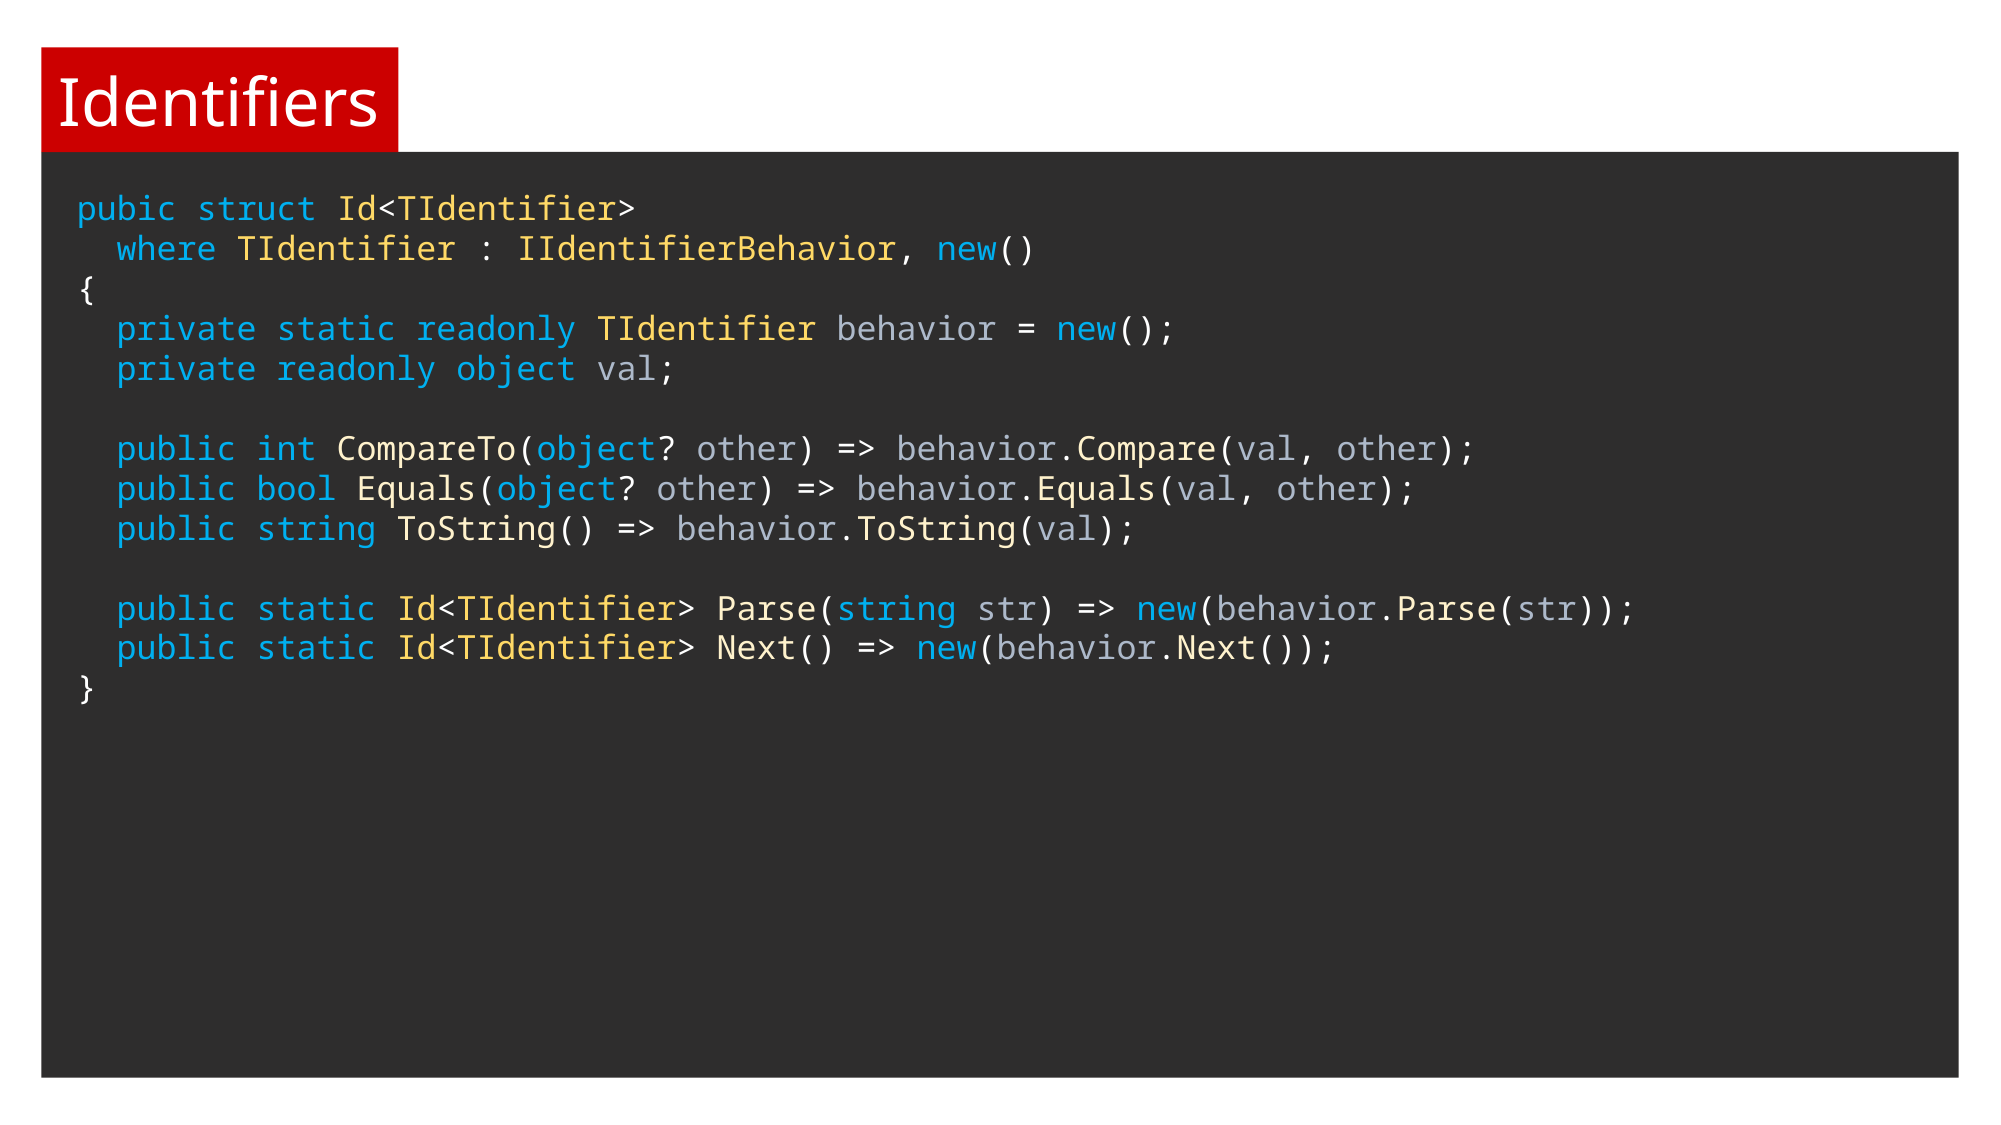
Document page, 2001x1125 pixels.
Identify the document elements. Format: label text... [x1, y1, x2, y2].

text_box [41, 152, 1959, 1078]
text_box Identifiers [41, 47, 384, 153]
text_box pubic struct Id<TIdentifier> where TIdentifier : IIdentifierBehavior, new() { private static readonly TIdentifier behavior = new(); private readonly object val; public int CompareTo(object? other) => behavior.Compare(val, other); public bool Equals(object? other) => behavior.Equals(val, other); public string ToString() => behavior.ToString(val); public static Id<TIdentifier> Parse(string str) => new(behavior.Parse(str)); public static Id<TIdentifier> Next() => new(behavior.Next()); } [41, 152, 1835, 760]
